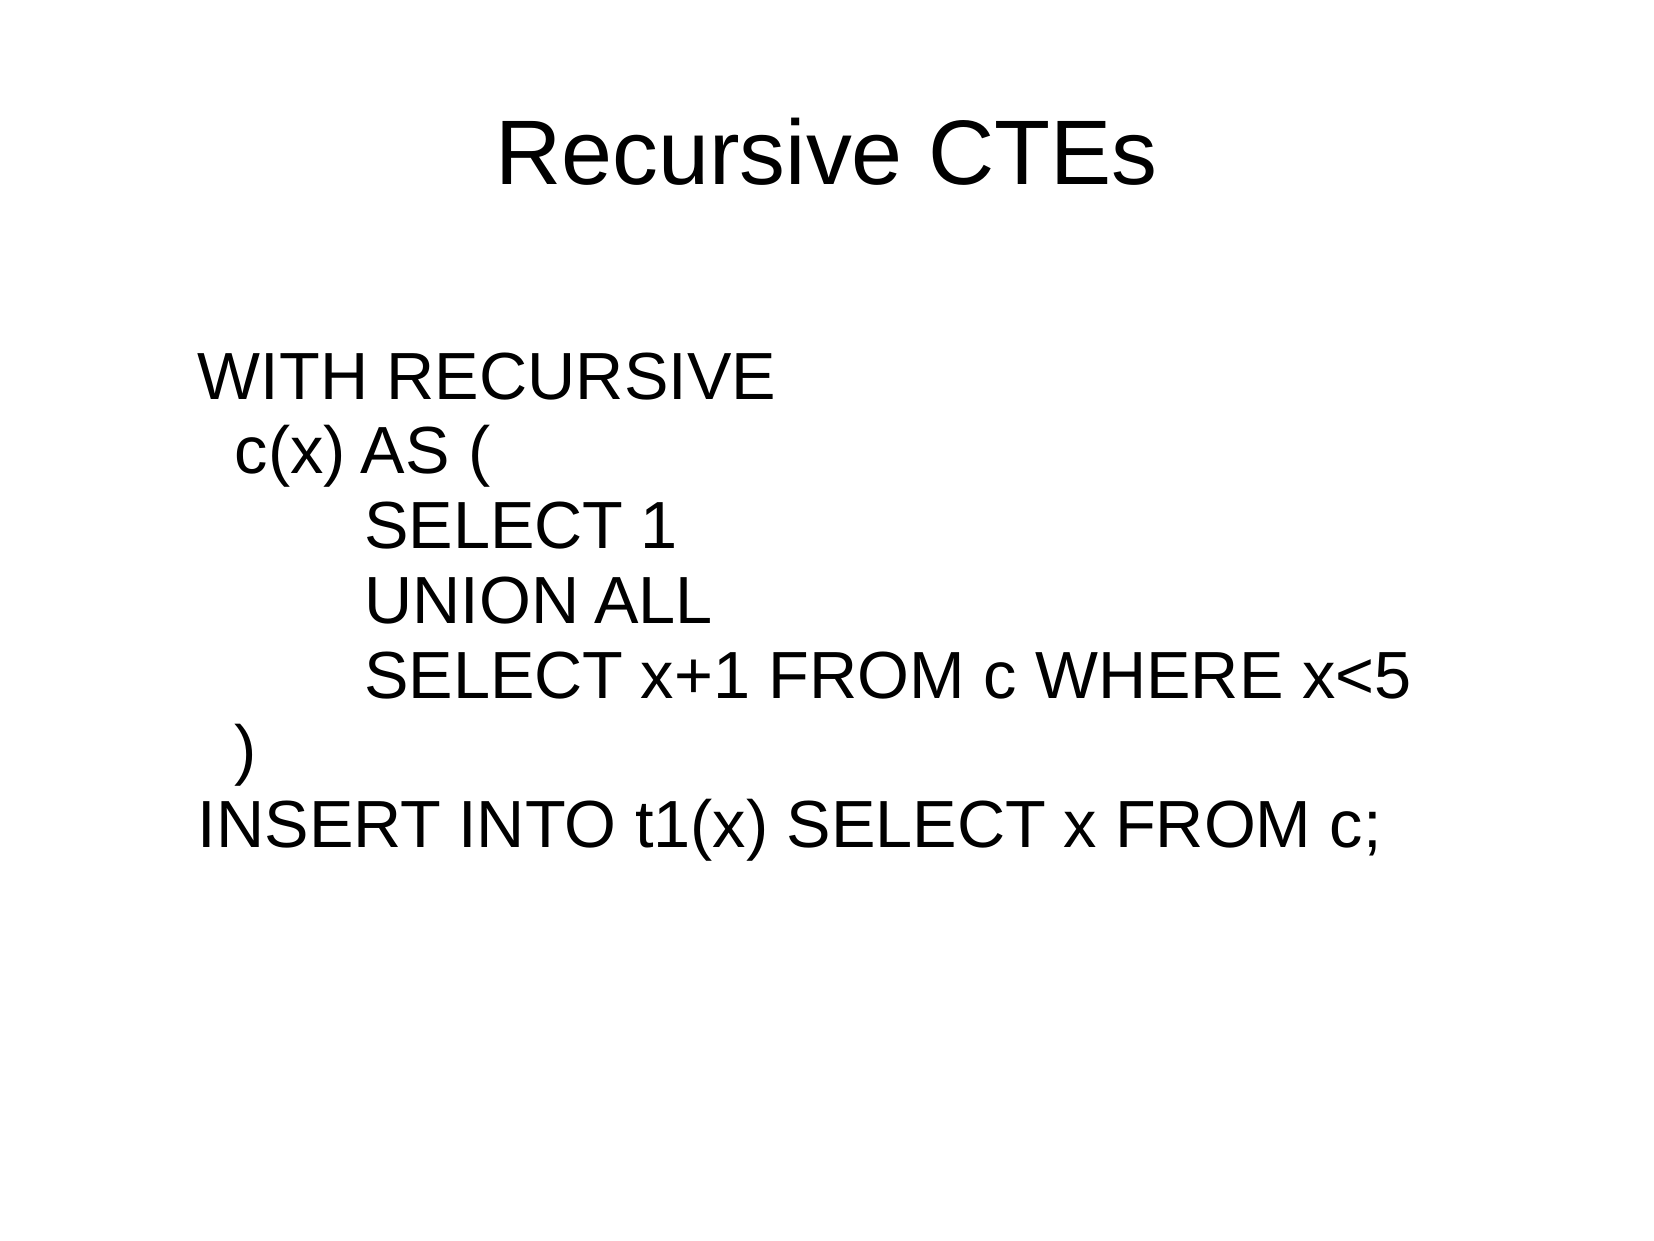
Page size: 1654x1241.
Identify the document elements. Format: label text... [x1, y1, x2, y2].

text_box WITH RECURSIVE c(x) AS ( SELECT 1 UNION ALL SELECT x+1 FROM c WHERE x<5 ) INSERT INTO t1(x) SELECT x FROM c; [183, 331, 1429, 870]
title Recursive CTEs [82, 49, 1571, 257]
